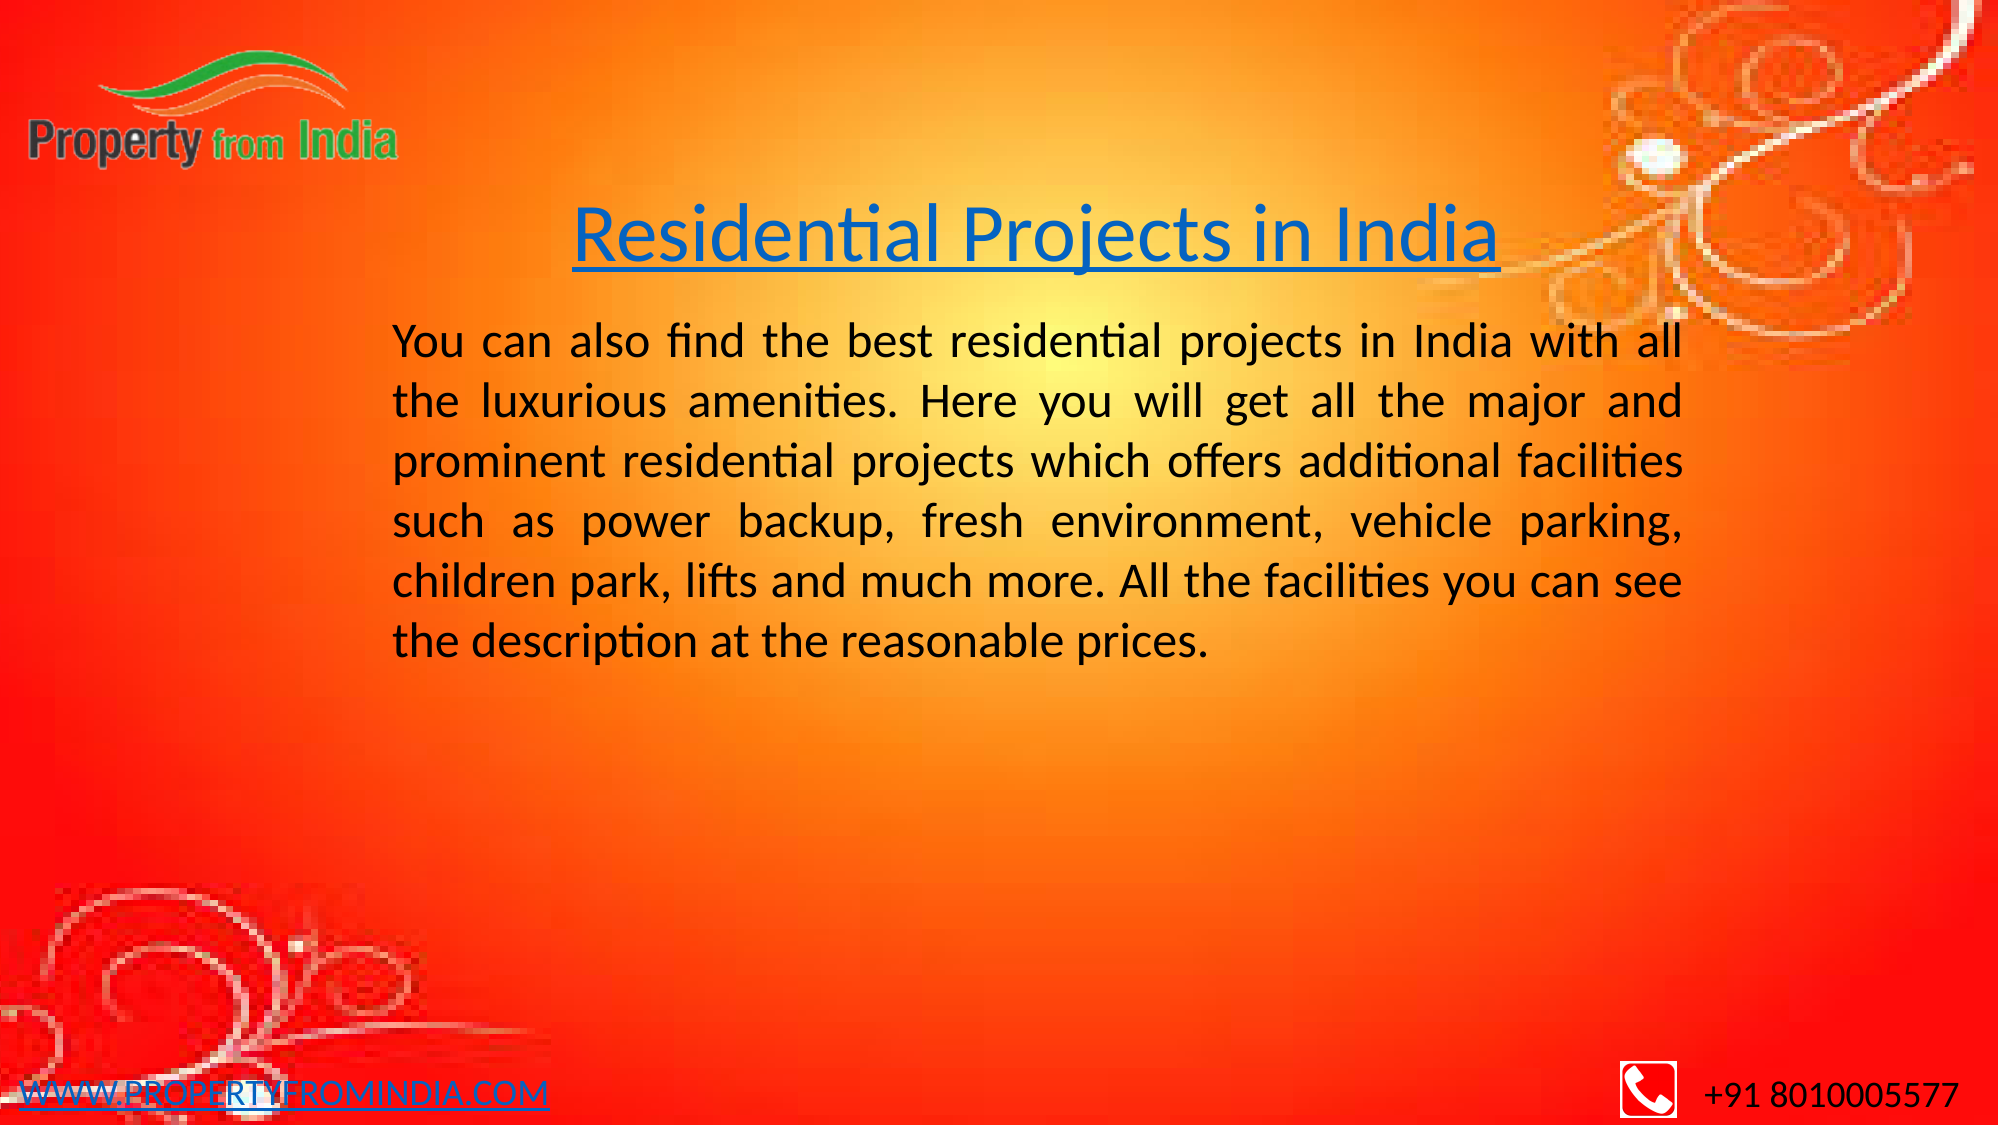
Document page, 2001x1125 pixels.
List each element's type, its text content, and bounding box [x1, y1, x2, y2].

text_box +91 8010005577 [1689, 1062, 2000, 1125]
text_box Residential Projects in India [376, 170, 1698, 286]
text_box You can also find the best residential projects in India with all the luxurious amenities. Here you will get all the major and prominent residential projects which offers additional facilities such as power backup, fresh environment, vehicle parking, children park, lifts and much more. All the facilities you can see the description at the reasonable prices. [377, 299, 1699, 795]
text_box WWW.PROPERTYFROMINDIA.COM [3, 1060, 620, 1121]
picture [0, 0, 1998, 1125]
